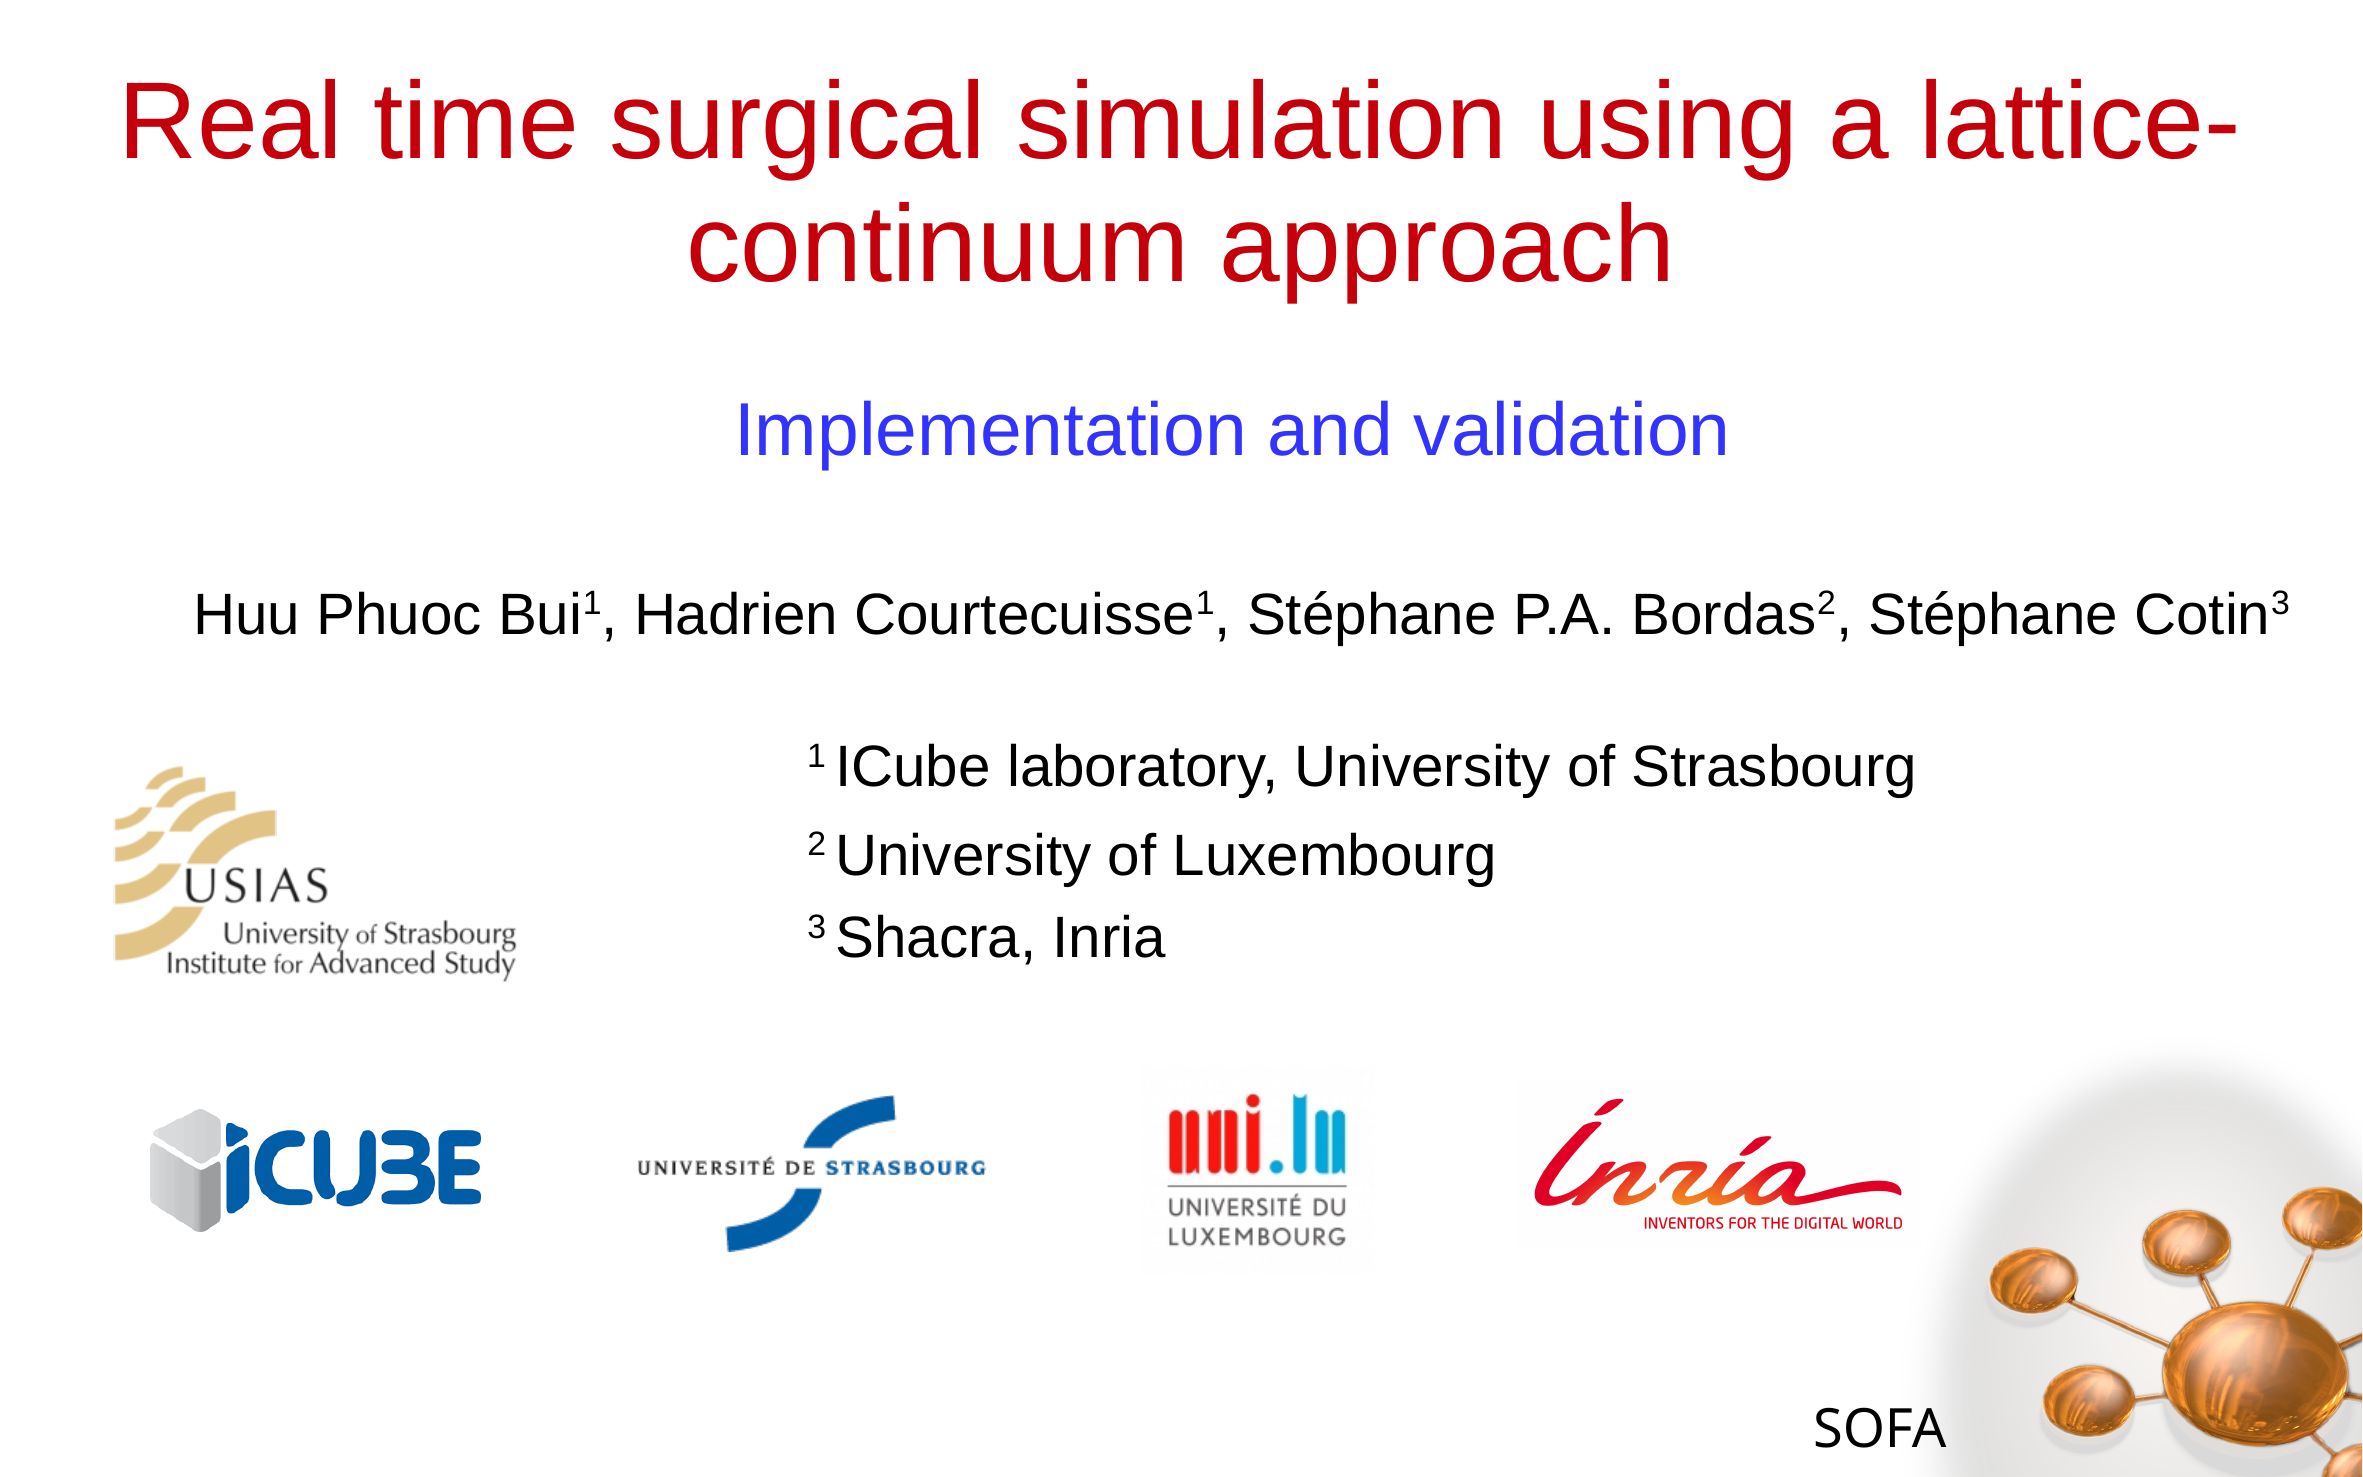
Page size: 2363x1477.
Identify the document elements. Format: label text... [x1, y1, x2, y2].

text_box Implementation and validation [634, 380, 1831, 574]
picture [1515, 951, 2363, 1477]
title Real time surgical simulation using a lattice-continuum approach [59, 59, 2304, 306]
text_box 3 Shacra, Inria [792, 897, 2121, 982]
picture [638, 1095, 986, 1252]
picture [1140, 1065, 1375, 1276]
text_box 1 ICube laboratory, University of Strasbourg [792, 726, 2121, 811]
text_box 2 University of Luxembourg [792, 814, 2121, 897]
picture [90, 748, 541, 1000]
text_box Huu Phuoc Bui1, Hadrien Courtecuisse1, Stéphane P.A. Bordas2, Stéphane Cotin3 [160, 574, 2323, 663]
picture [150, 1109, 481, 1232]
